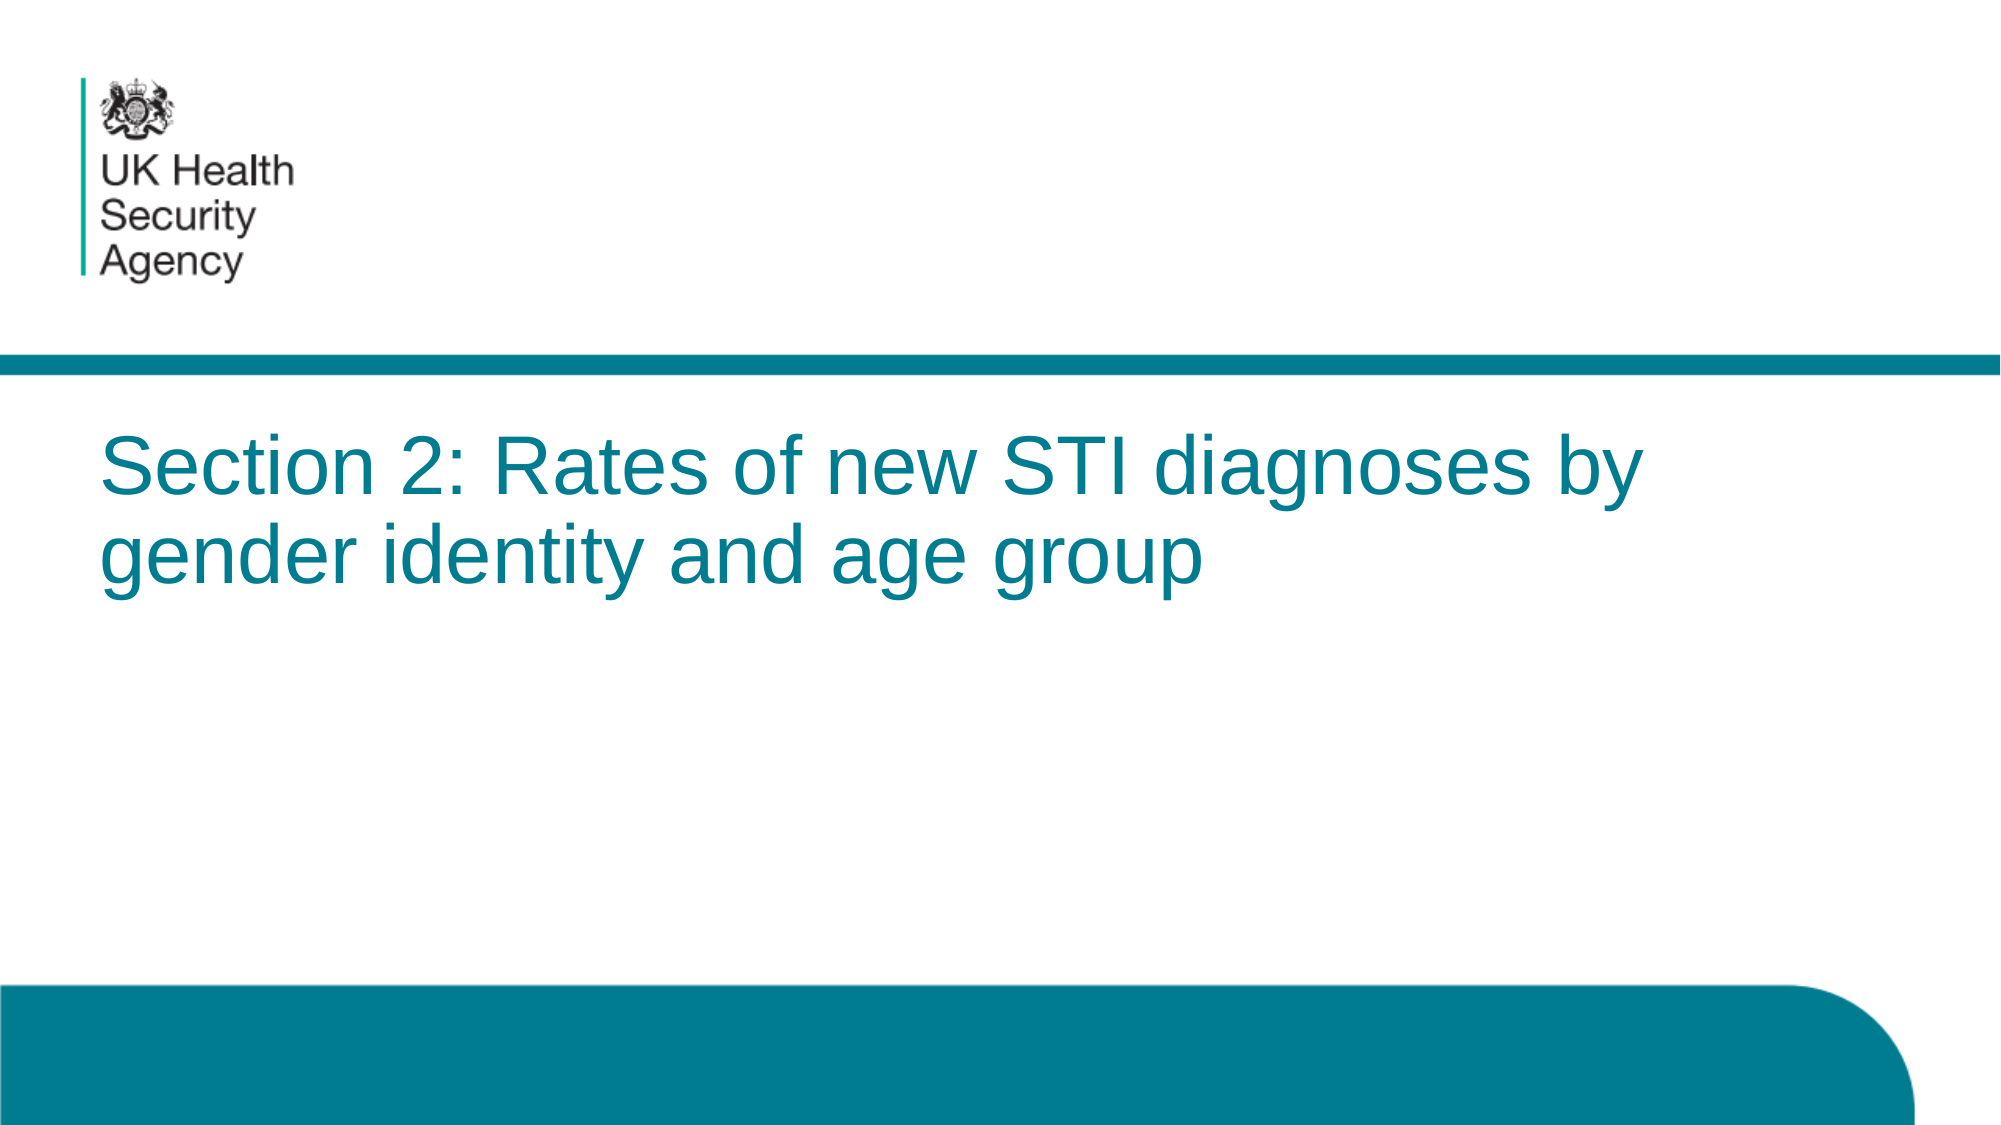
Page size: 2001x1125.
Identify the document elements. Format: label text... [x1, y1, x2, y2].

title Section 2: Rates of new STI diagnoses by gender identity and age group [84, 414, 1804, 807]
